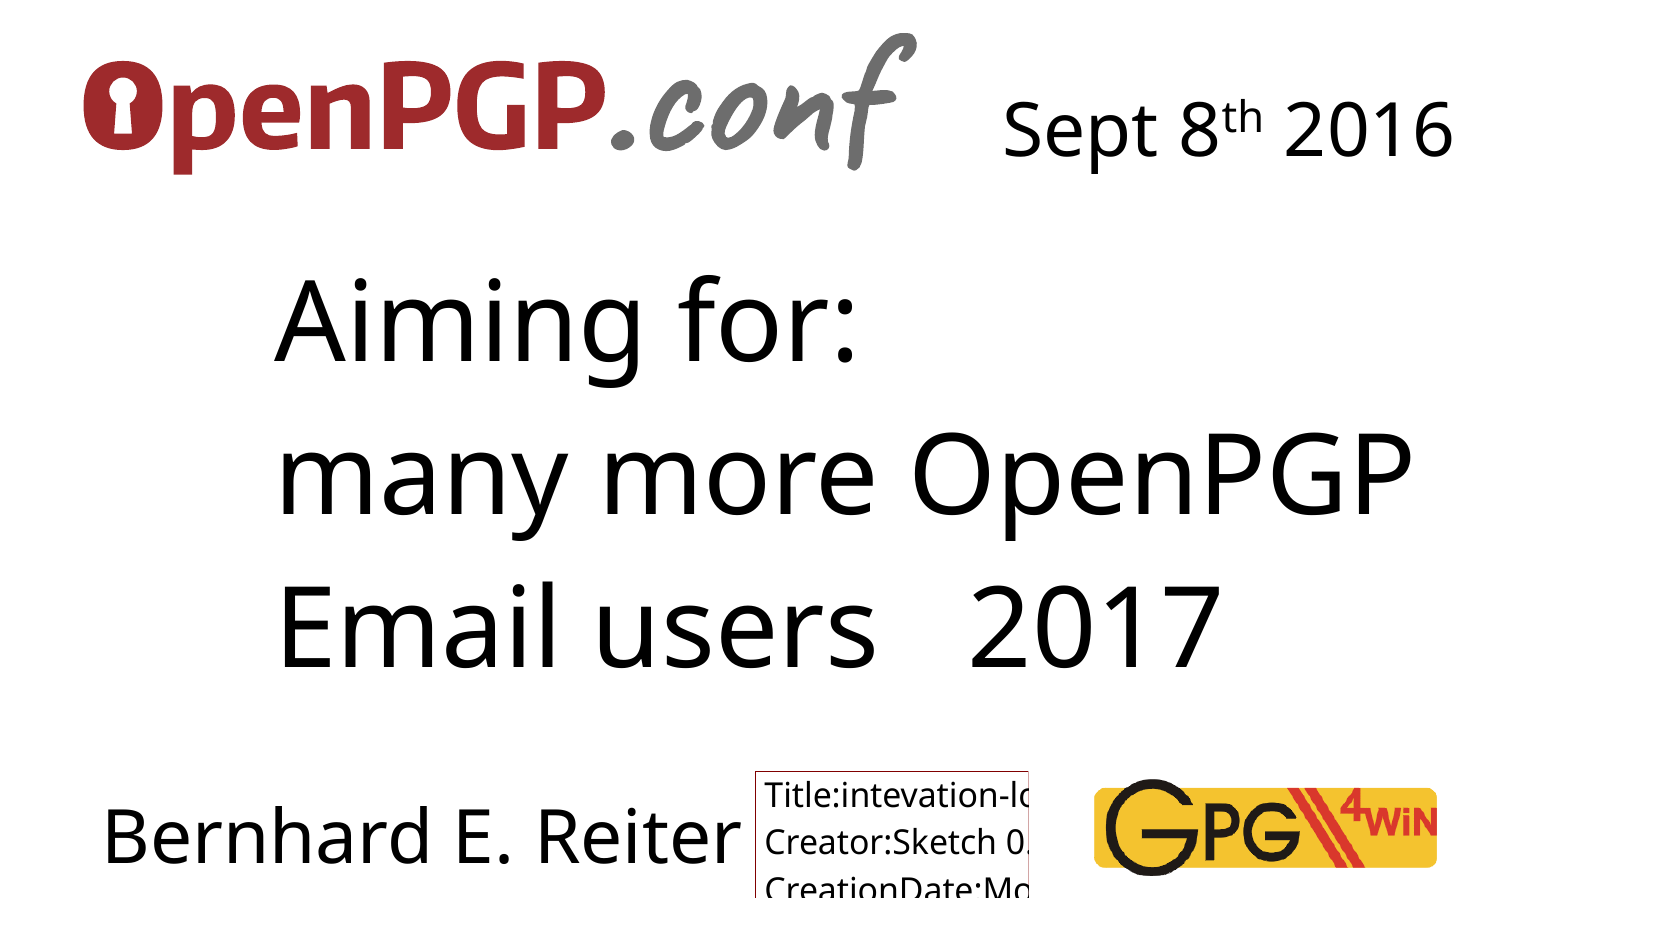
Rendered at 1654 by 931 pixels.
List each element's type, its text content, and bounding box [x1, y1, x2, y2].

picture [1094, 779, 1437, 876]
text_box Sept 8th 2016 [987, 69, 1455, 172]
picture [753, 768, 1029, 898]
text_box Aiming for: many more OpenPGP Email users 2017 [259, 233, 1371, 644]
text_box Bernhard E. Reiter [86, 775, 740, 879]
picture [12, 0, 988, 246]
